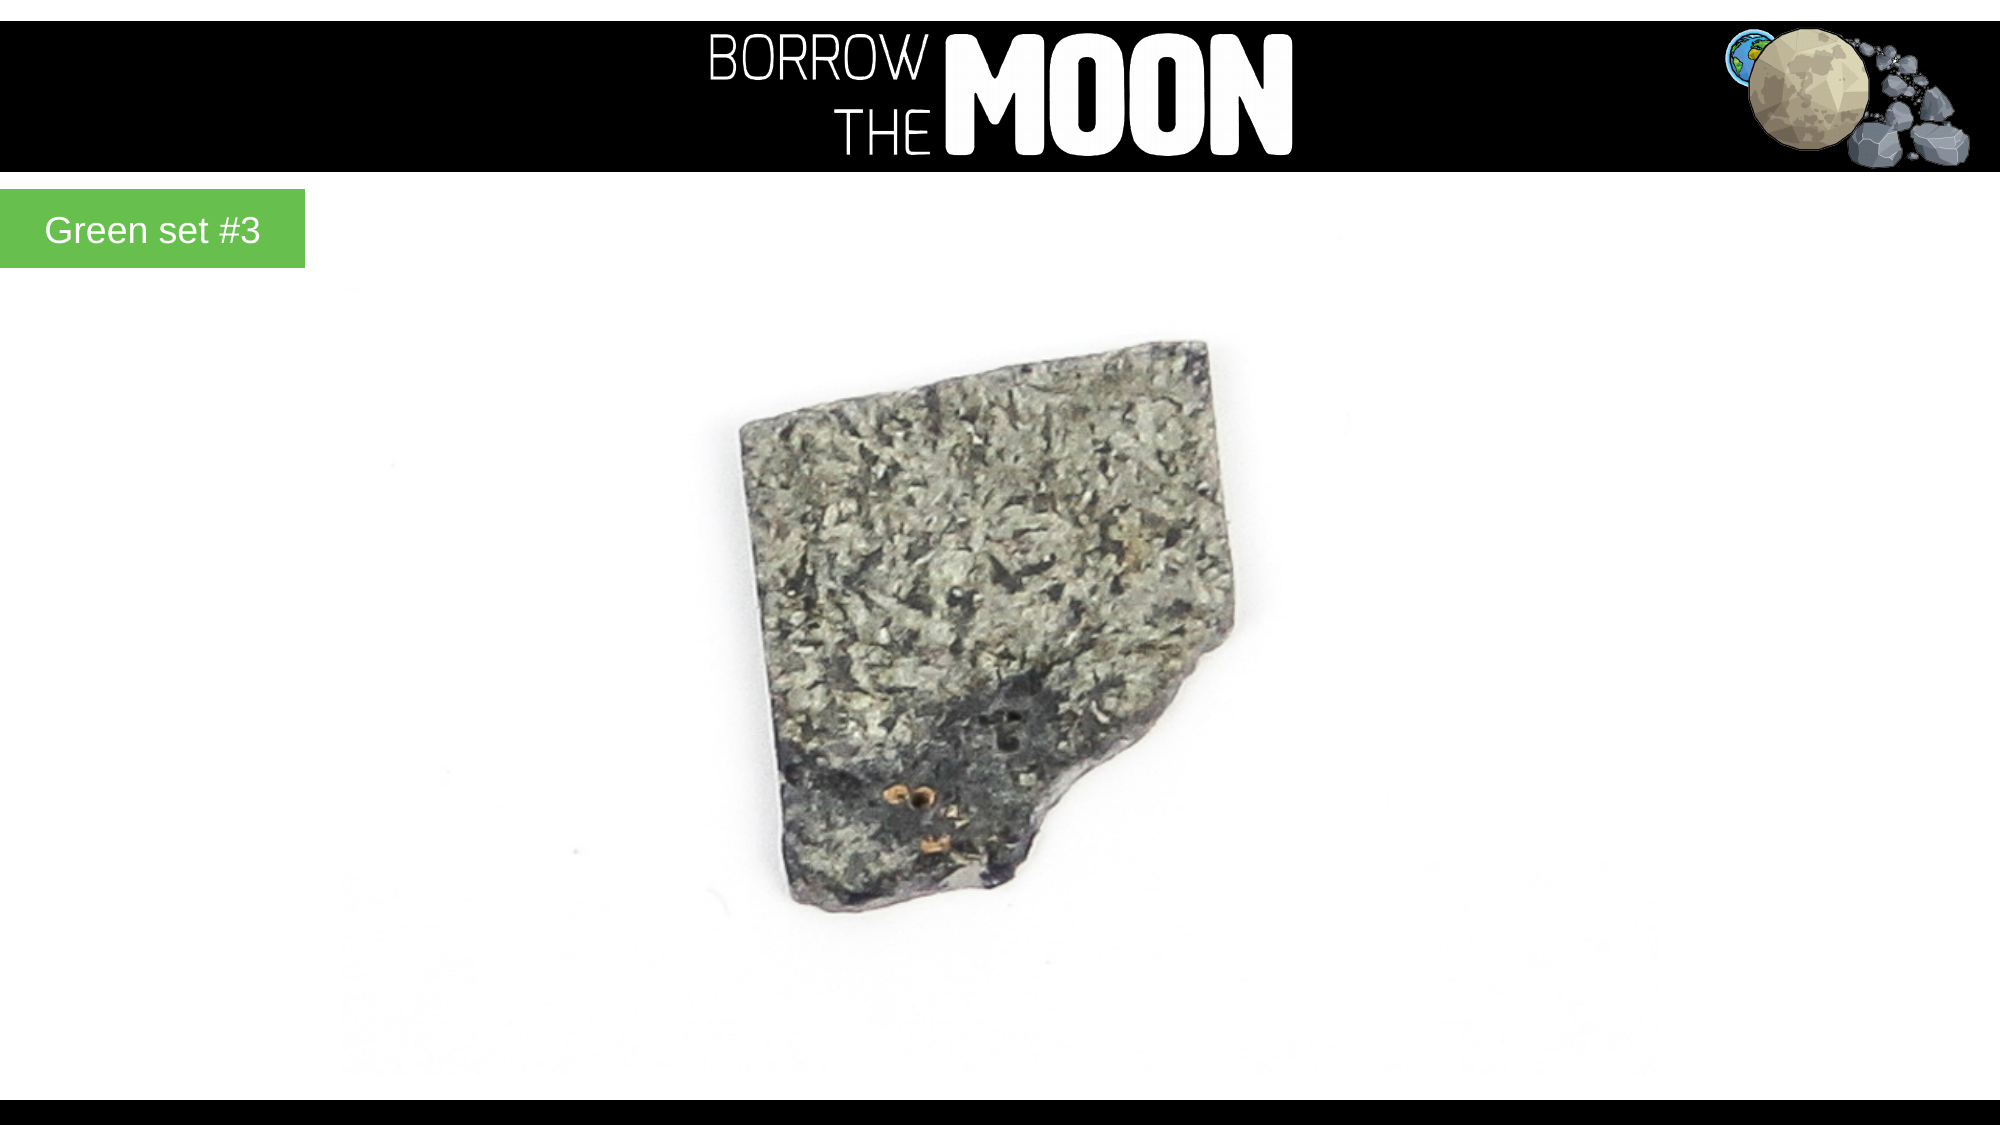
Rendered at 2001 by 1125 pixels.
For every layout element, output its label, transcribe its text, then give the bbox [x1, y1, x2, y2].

text_box Green set #3 [0, 189, 305, 268]
picture [340, 196, 1660, 1076]
